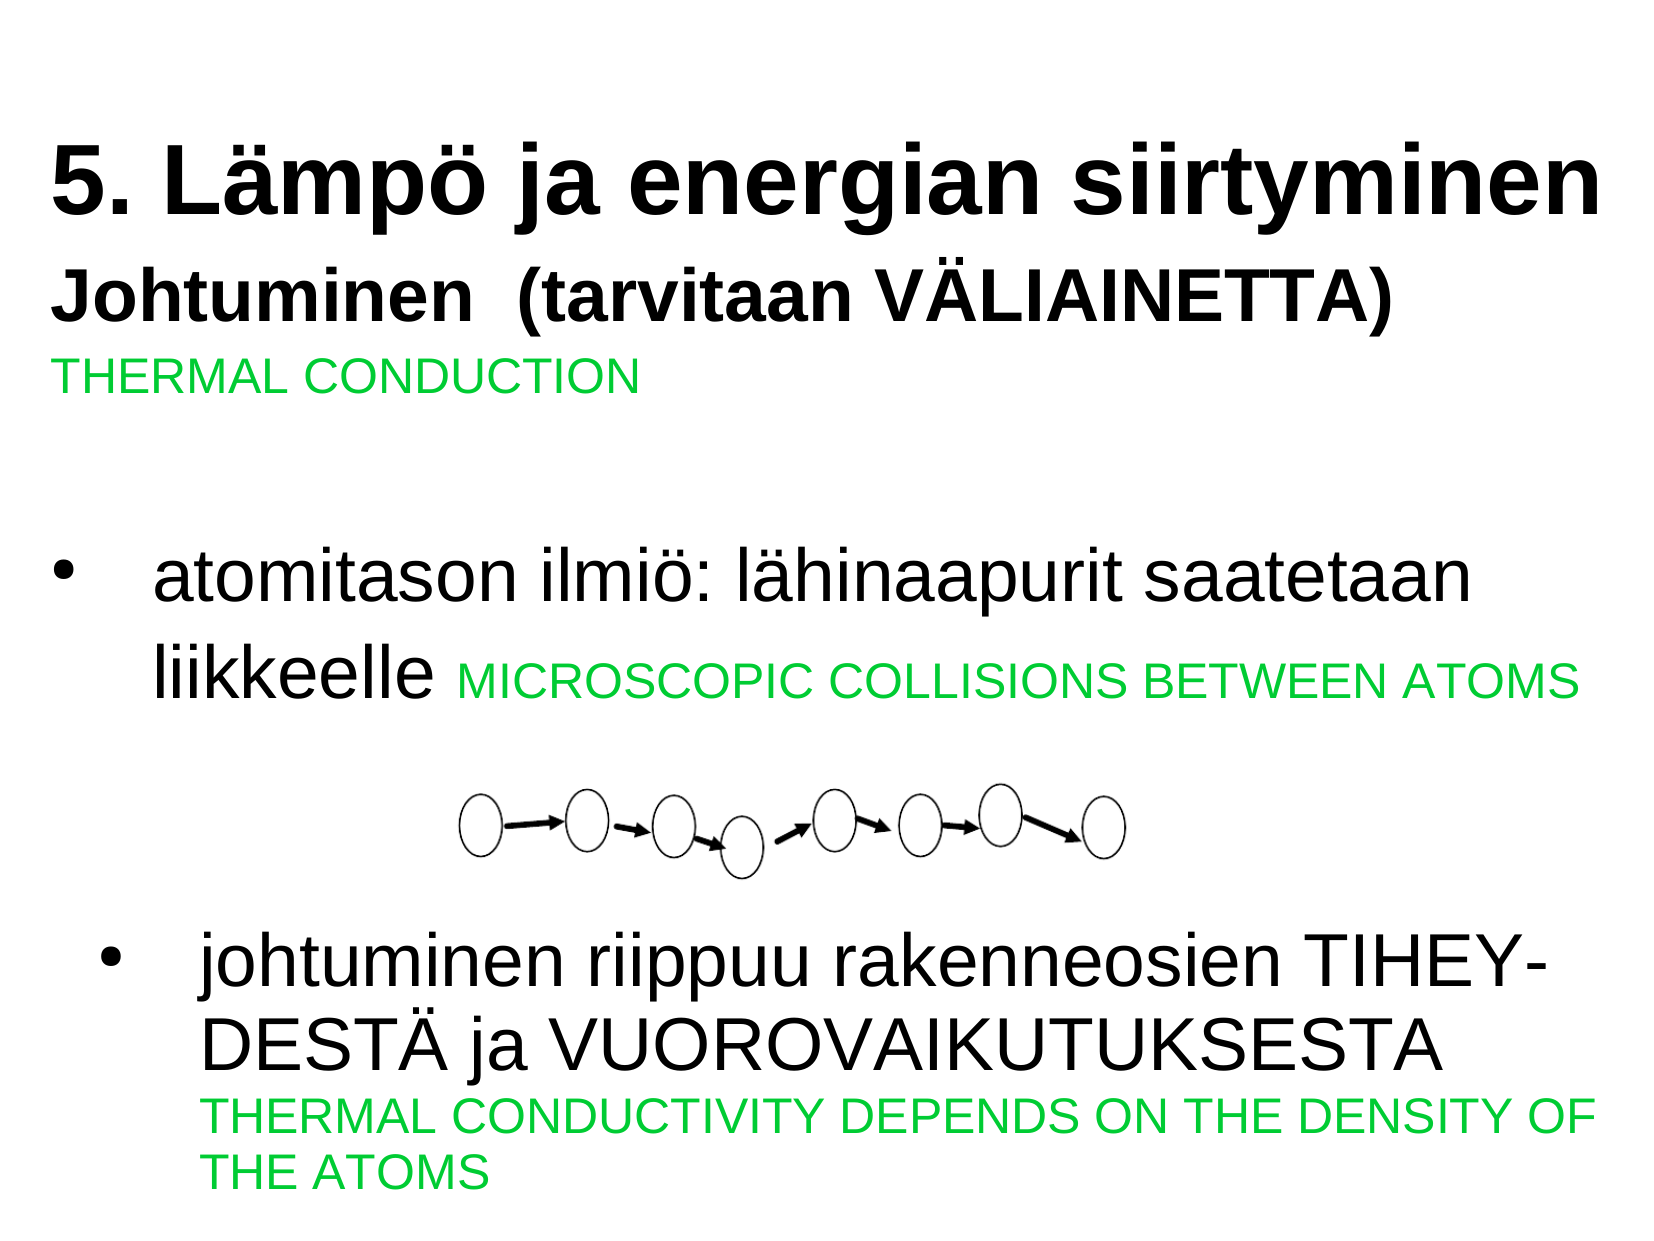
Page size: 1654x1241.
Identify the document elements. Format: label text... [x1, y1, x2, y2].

picture [437, 744, 1145, 826]
text_box 5. Lämpö ja energian siirtyminen Johtuminen (tarvitaan VÄLIAINETTA) THERMAL CONDUCTION atomitason ilmiö: lähinaapurit saatetaan liikkeelle MICROSCOPIC COLLISIONS BETWEEN ATOMS [35, 118, 1654, 660]
text_box johtuminen riippuu rakenneosien TIHEY-DESTÄ ja VUOROVAIKUTUKSESTA THERMAL CONDUCTIVITY DEPENDS ON THE DENSITY OF THE ATOMS [82, 826, 1642, 1227]
